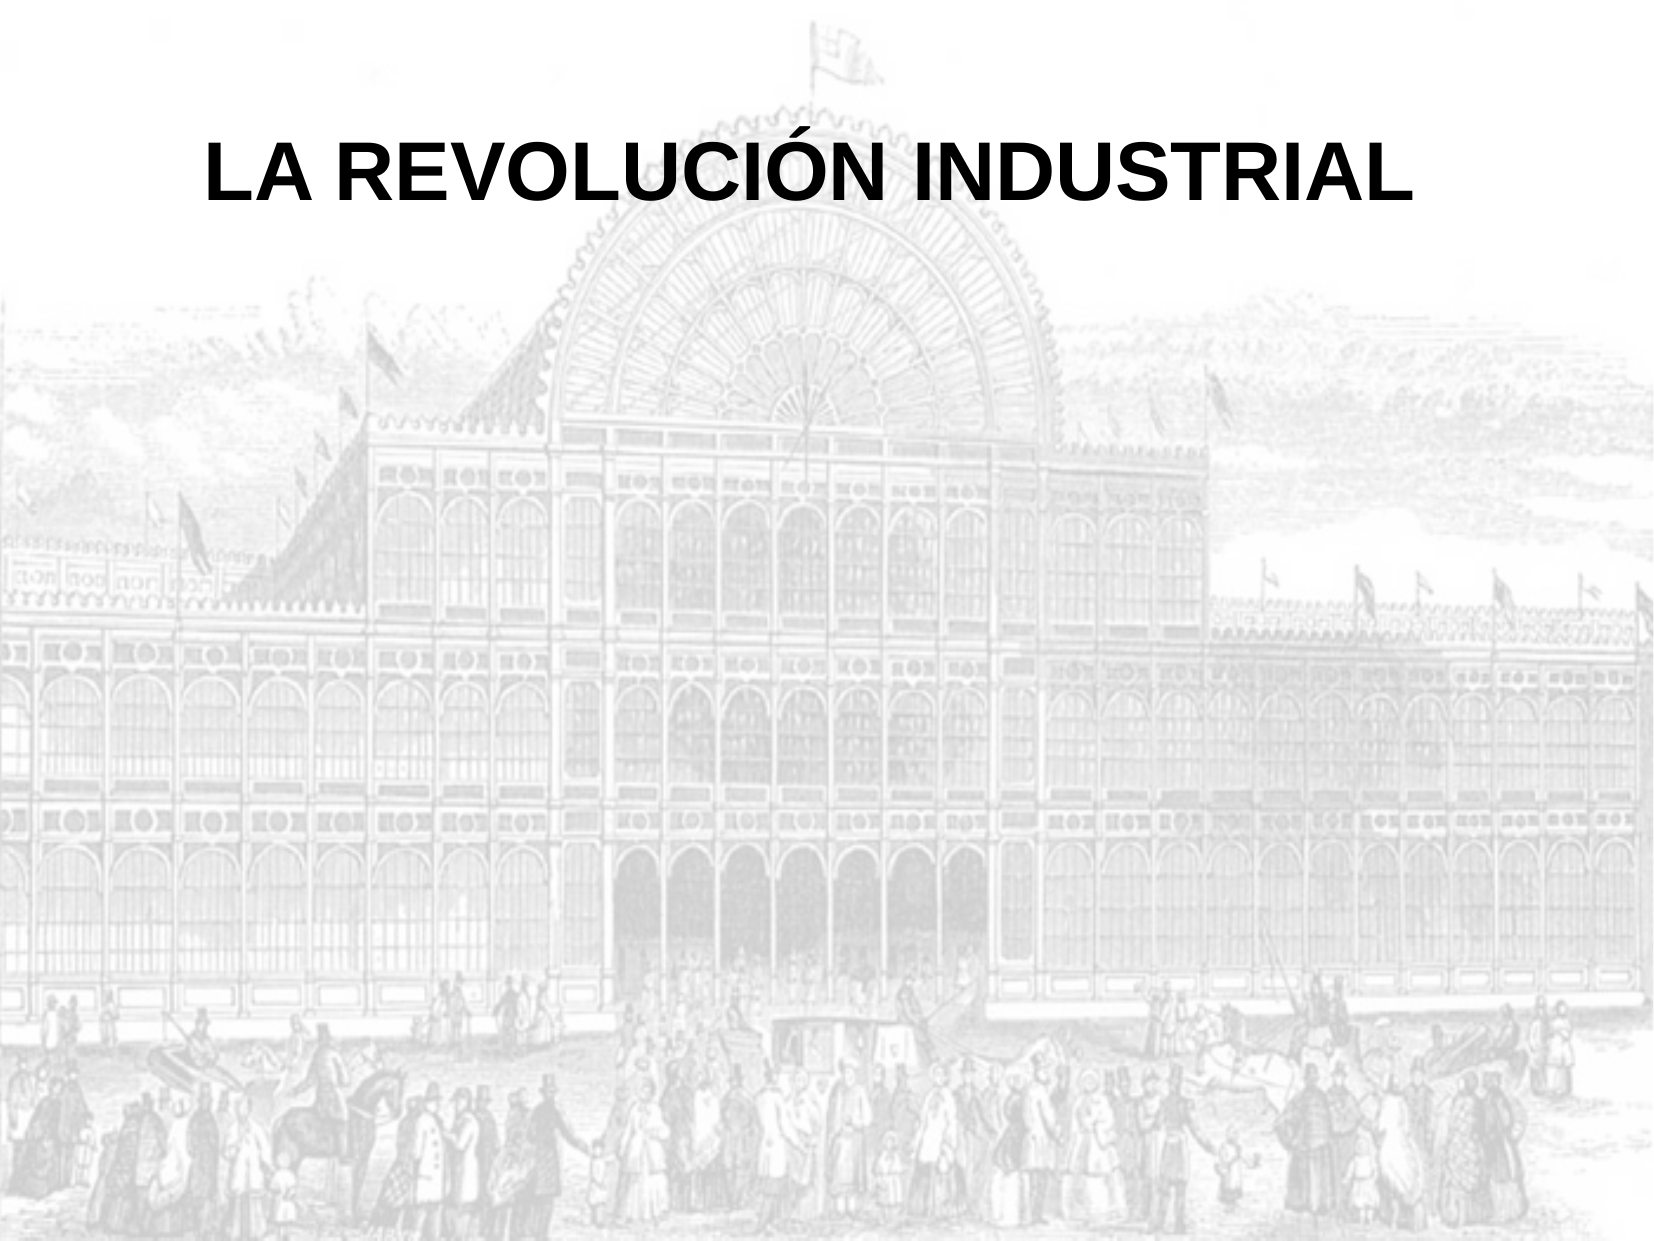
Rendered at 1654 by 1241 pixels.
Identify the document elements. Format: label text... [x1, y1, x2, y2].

picture [0, 0, 1654, 1241]
text_box LA REVOLUCIÓN INDUSTRIAL [188, 118, 1453, 319]
